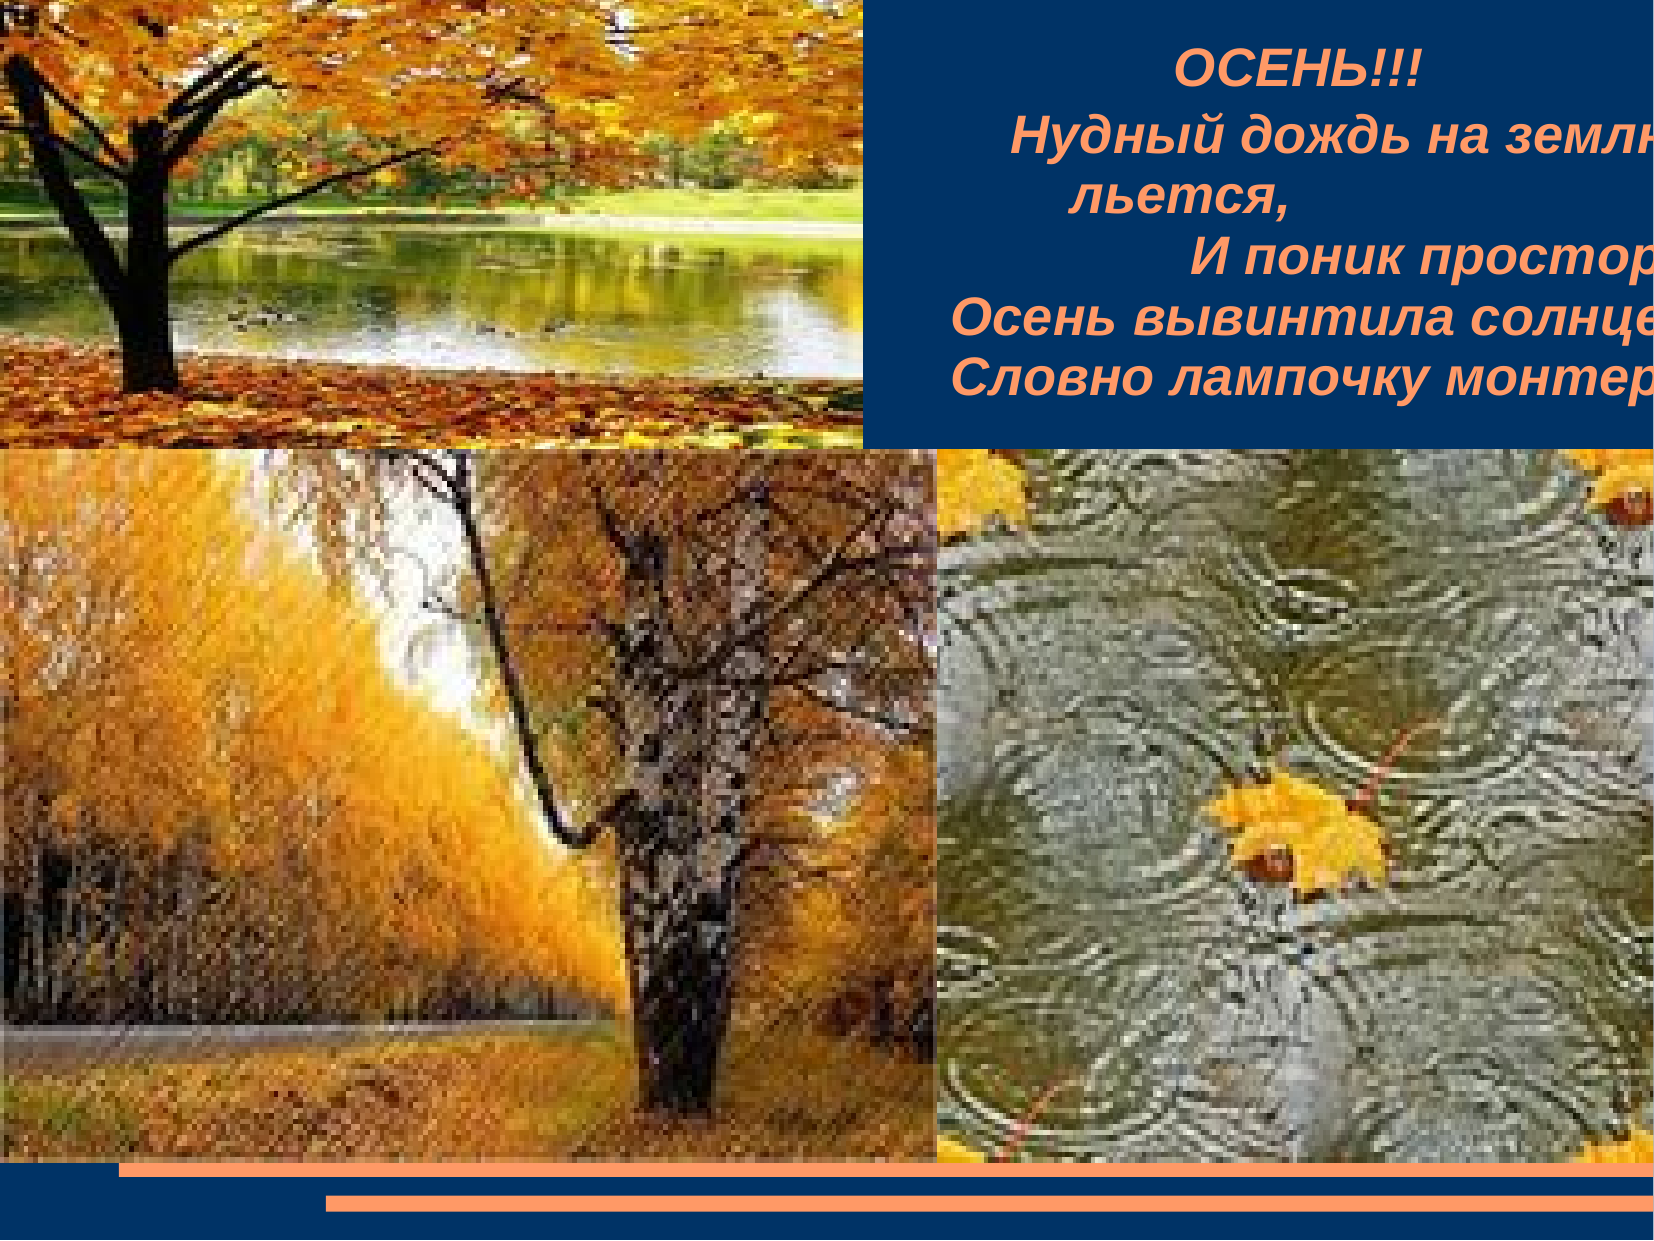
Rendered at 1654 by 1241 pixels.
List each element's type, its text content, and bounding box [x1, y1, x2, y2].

picture [0, 0, 1654, 1163]
title ОСЕНЬ!!! Нудный дождь на землю льется, И поник простор. Осень вывинтила солнце, Словно лампочку монтер. [863, 5, 1654, 413]
